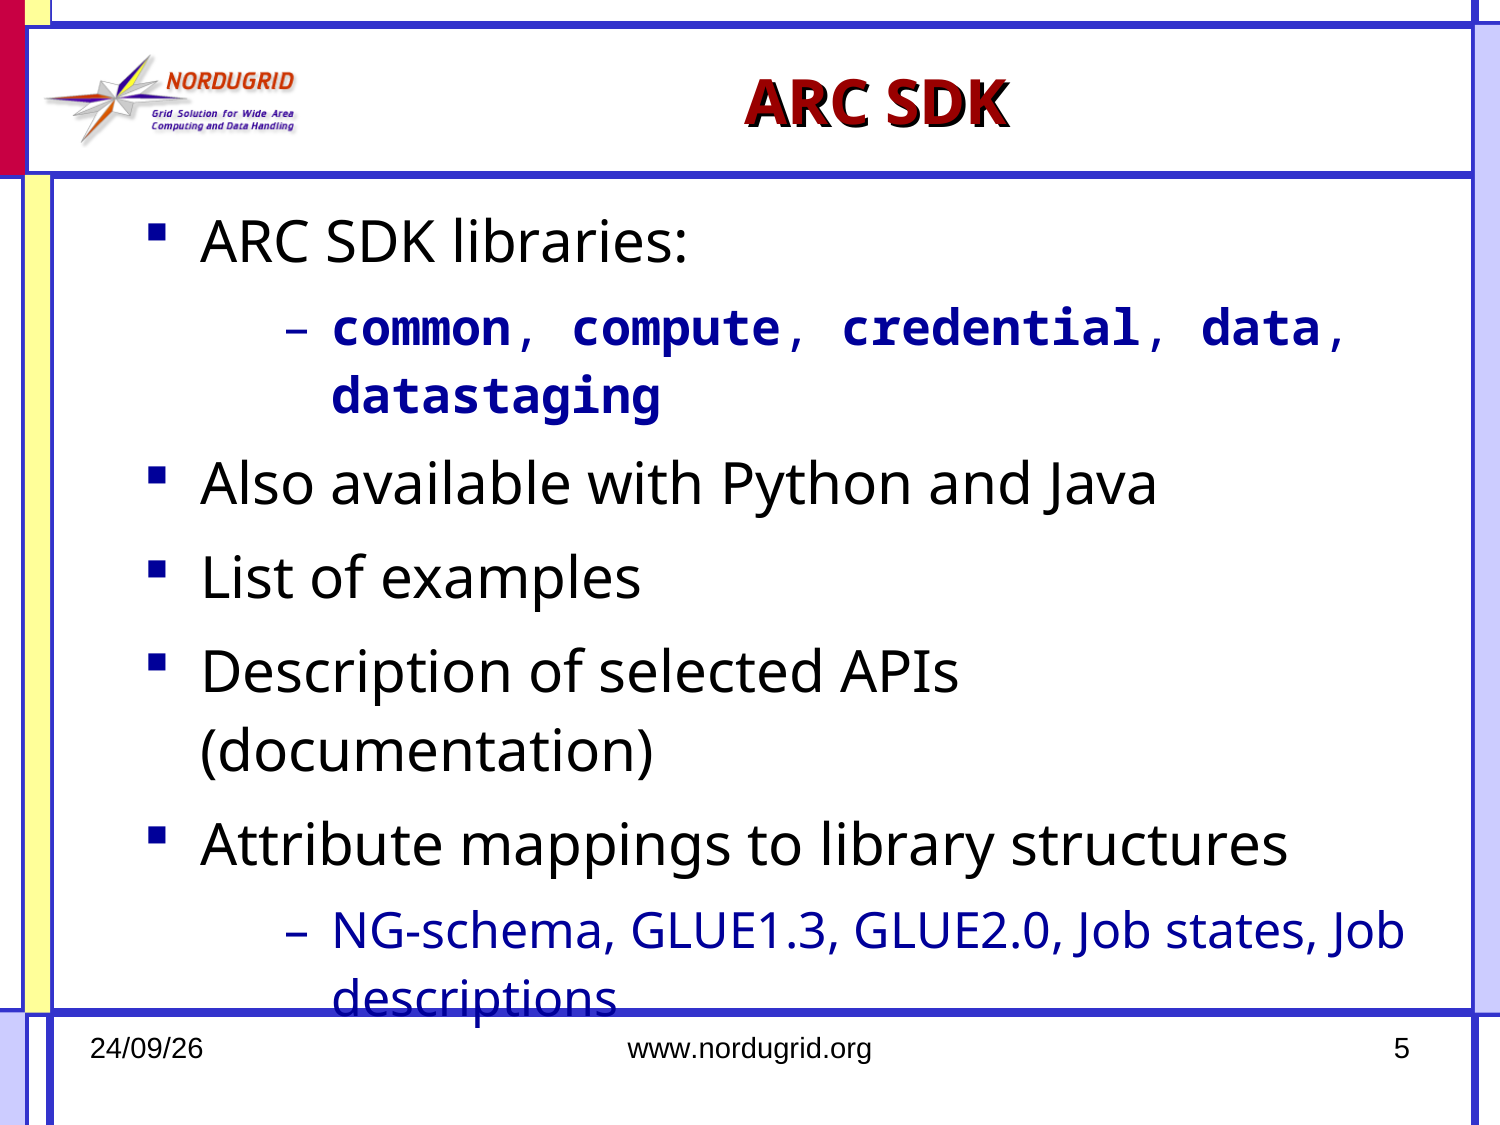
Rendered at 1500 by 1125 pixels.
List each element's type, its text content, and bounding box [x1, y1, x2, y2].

picture [40, 49, 301, 148]
list ARC SDK libraries: common, compute, credential, data, datastaging Also available with Python and Java List of examples Description of selected APIs (documentation) Attribute mappings to library structures NG-schema, GLUE1.3, GLUE2.0, Job states, Job descriptions [87, 200, 1426, 986]
title ARC SDK [324, 17, 1428, 183]
